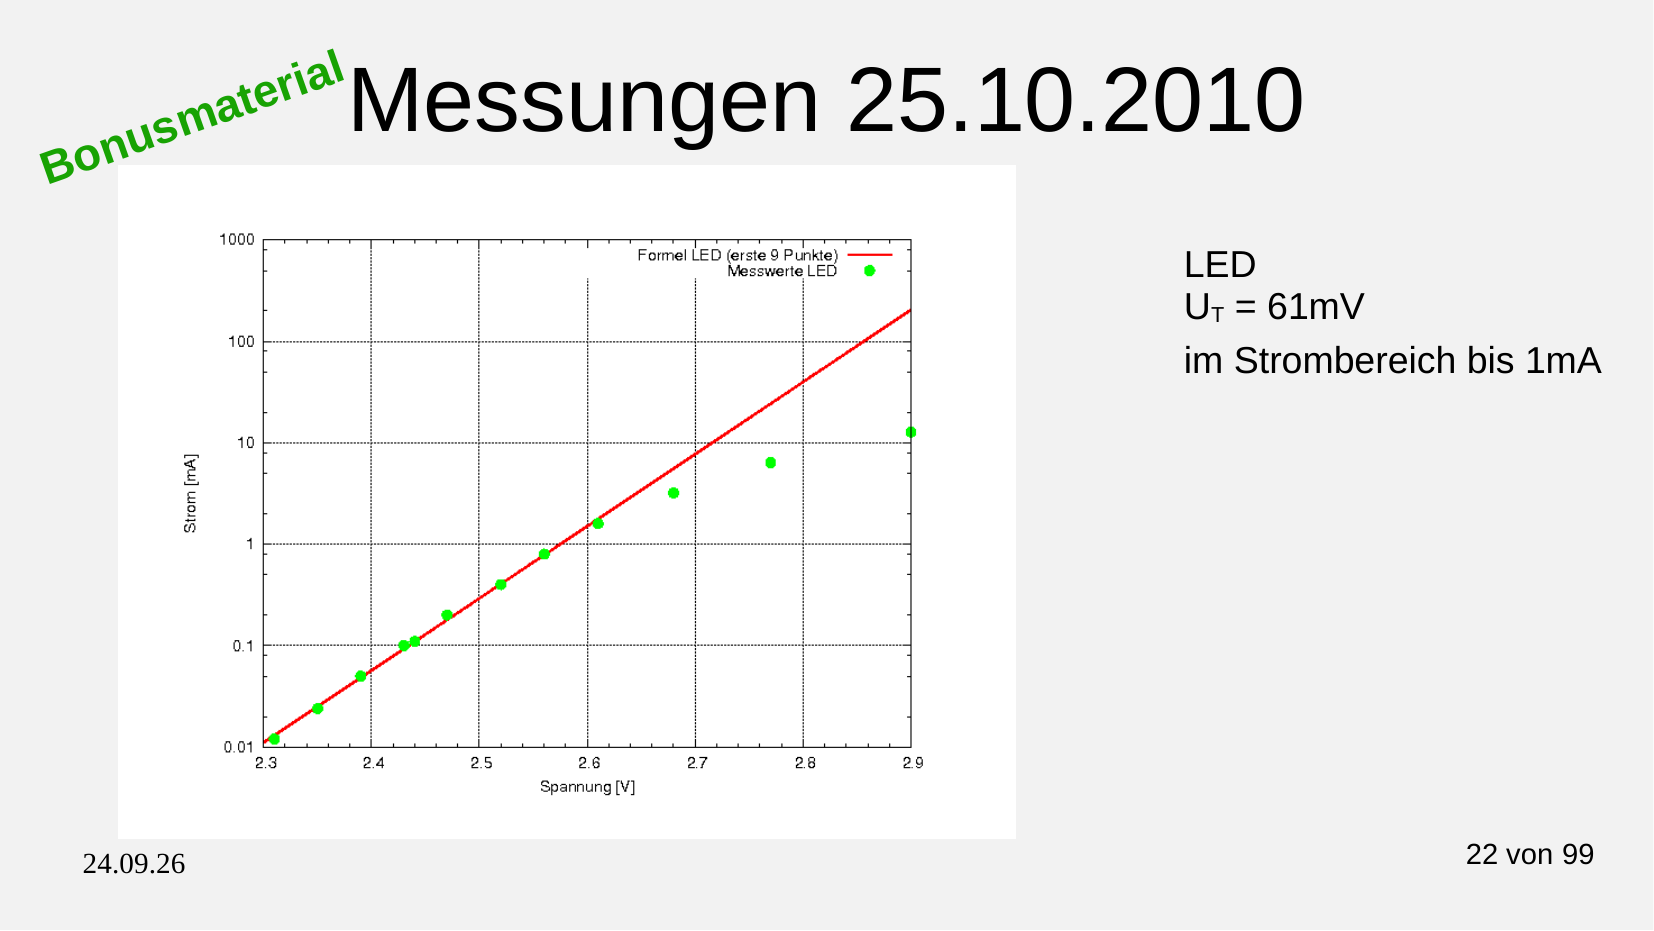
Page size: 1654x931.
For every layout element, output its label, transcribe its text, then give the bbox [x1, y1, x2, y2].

text_box LED UT = 61mV im Strombereich bis 1mA [1169, 236, 1618, 473]
picture [118, 165, 1016, 839]
title Messungen 25.10.2010 [82, 21, 1571, 178]
